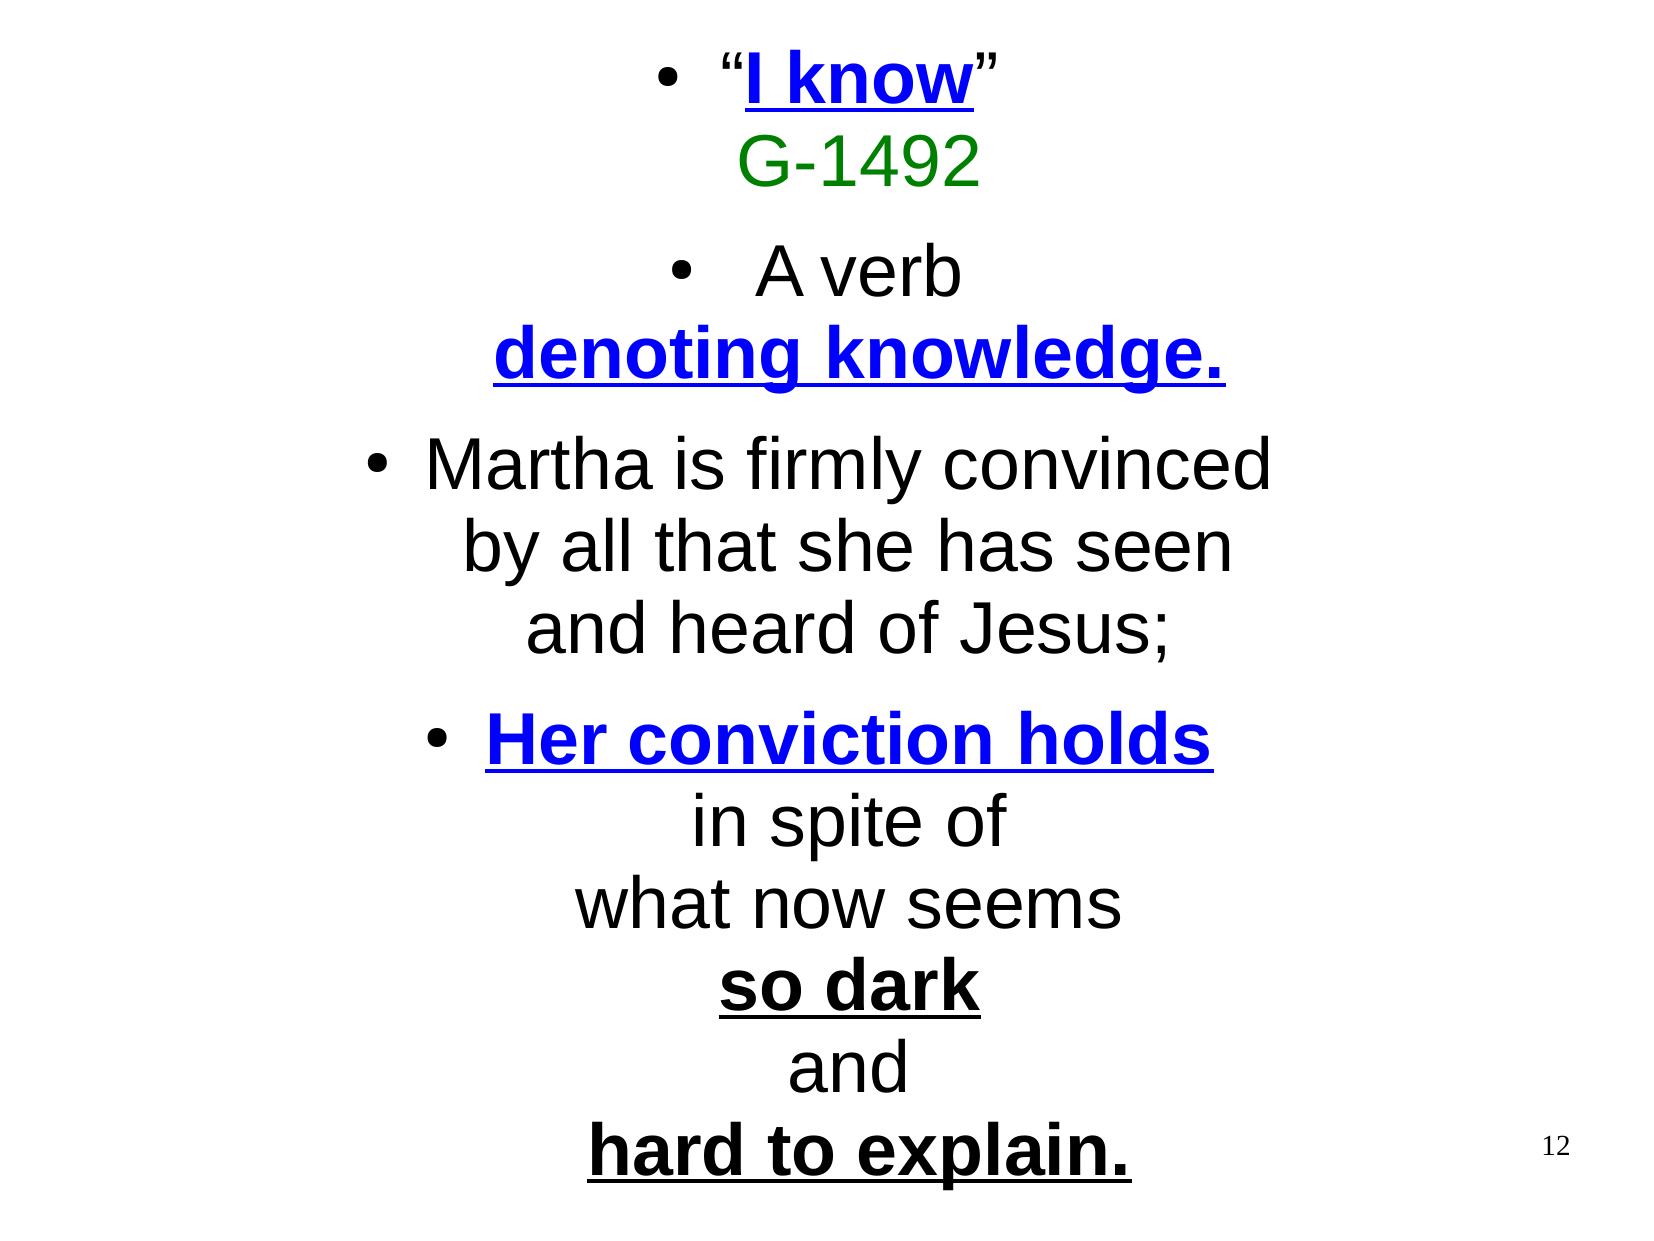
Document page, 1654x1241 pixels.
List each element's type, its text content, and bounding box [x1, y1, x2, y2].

list “I know” G-1492 A verb denoting knowledge. Martha is firmly convinced by all that she has seen and heard of Jesus; Her conviction holds in spite of what now seems so dark and hard to explain. [37, 37, 1613, 1201]
